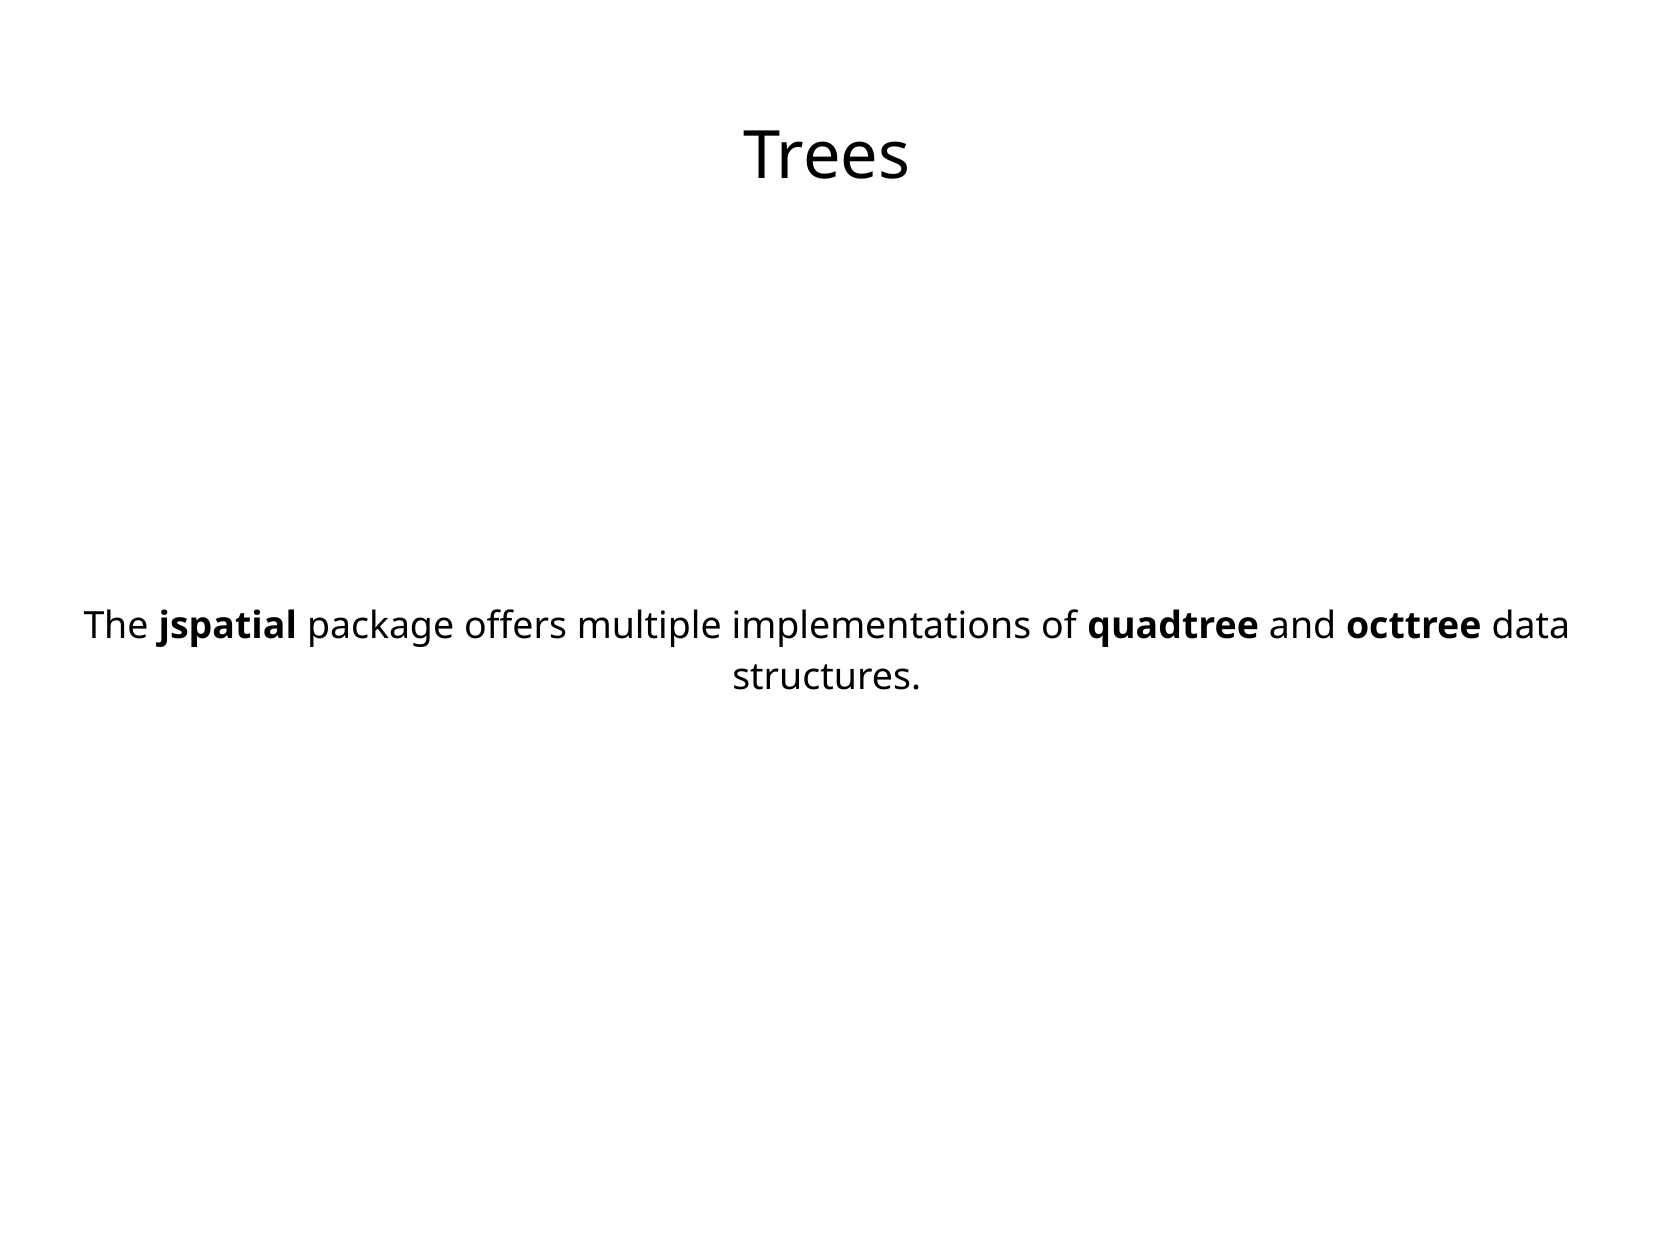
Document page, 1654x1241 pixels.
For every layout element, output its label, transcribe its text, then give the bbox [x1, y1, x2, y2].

title Trees [82, 49, 1571, 257]
subtitle The jspatial package offers multiple implementations of quadtree and octtree data structures. [82, 290, 1571, 1010]
